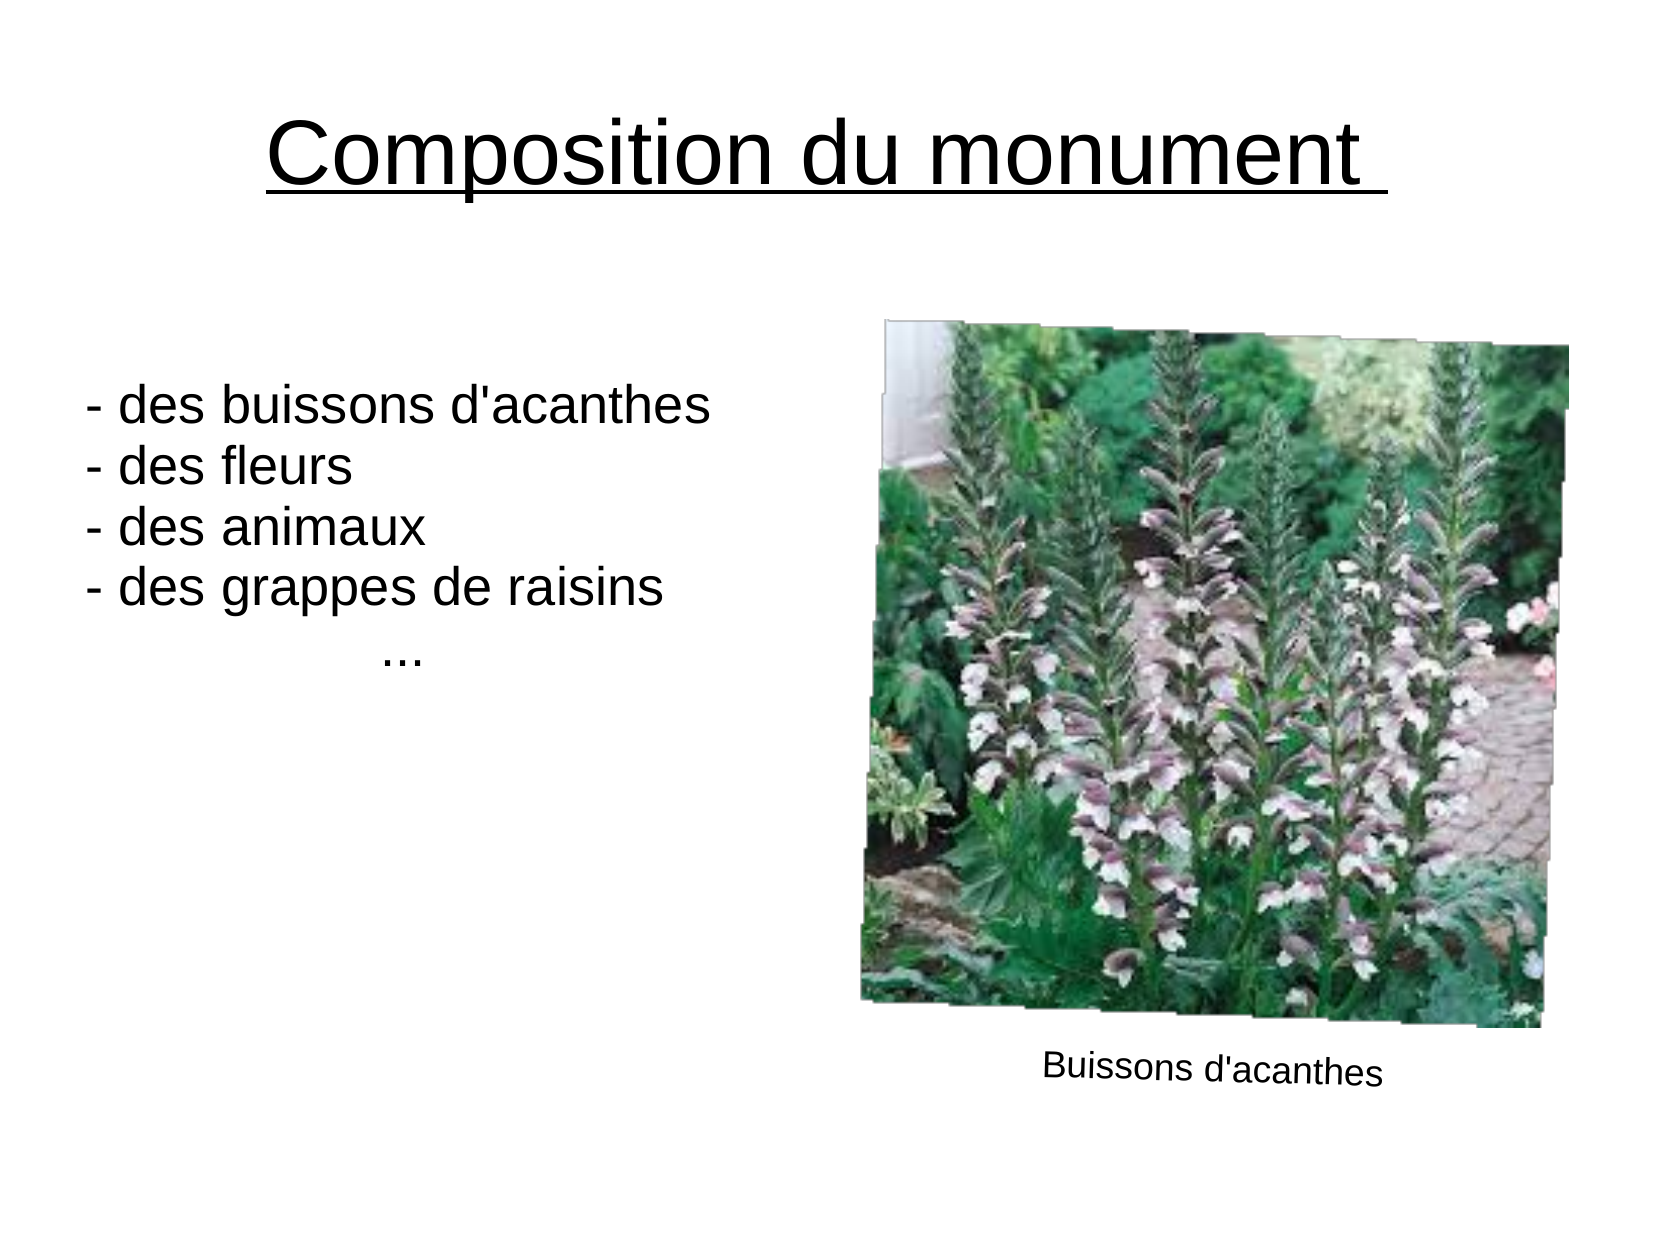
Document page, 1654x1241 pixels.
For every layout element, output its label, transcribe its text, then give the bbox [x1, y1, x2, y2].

title Composition du monument [82, 49, 1571, 257]
text_box Buissons d'acanthes [1026, 1035, 1430, 1104]
text_box - des buissons d'acanthes - des fleurs - des animaux - des grappes de raisins ... [70, 367, 780, 686]
picture [859, 319, 1569, 1028]
